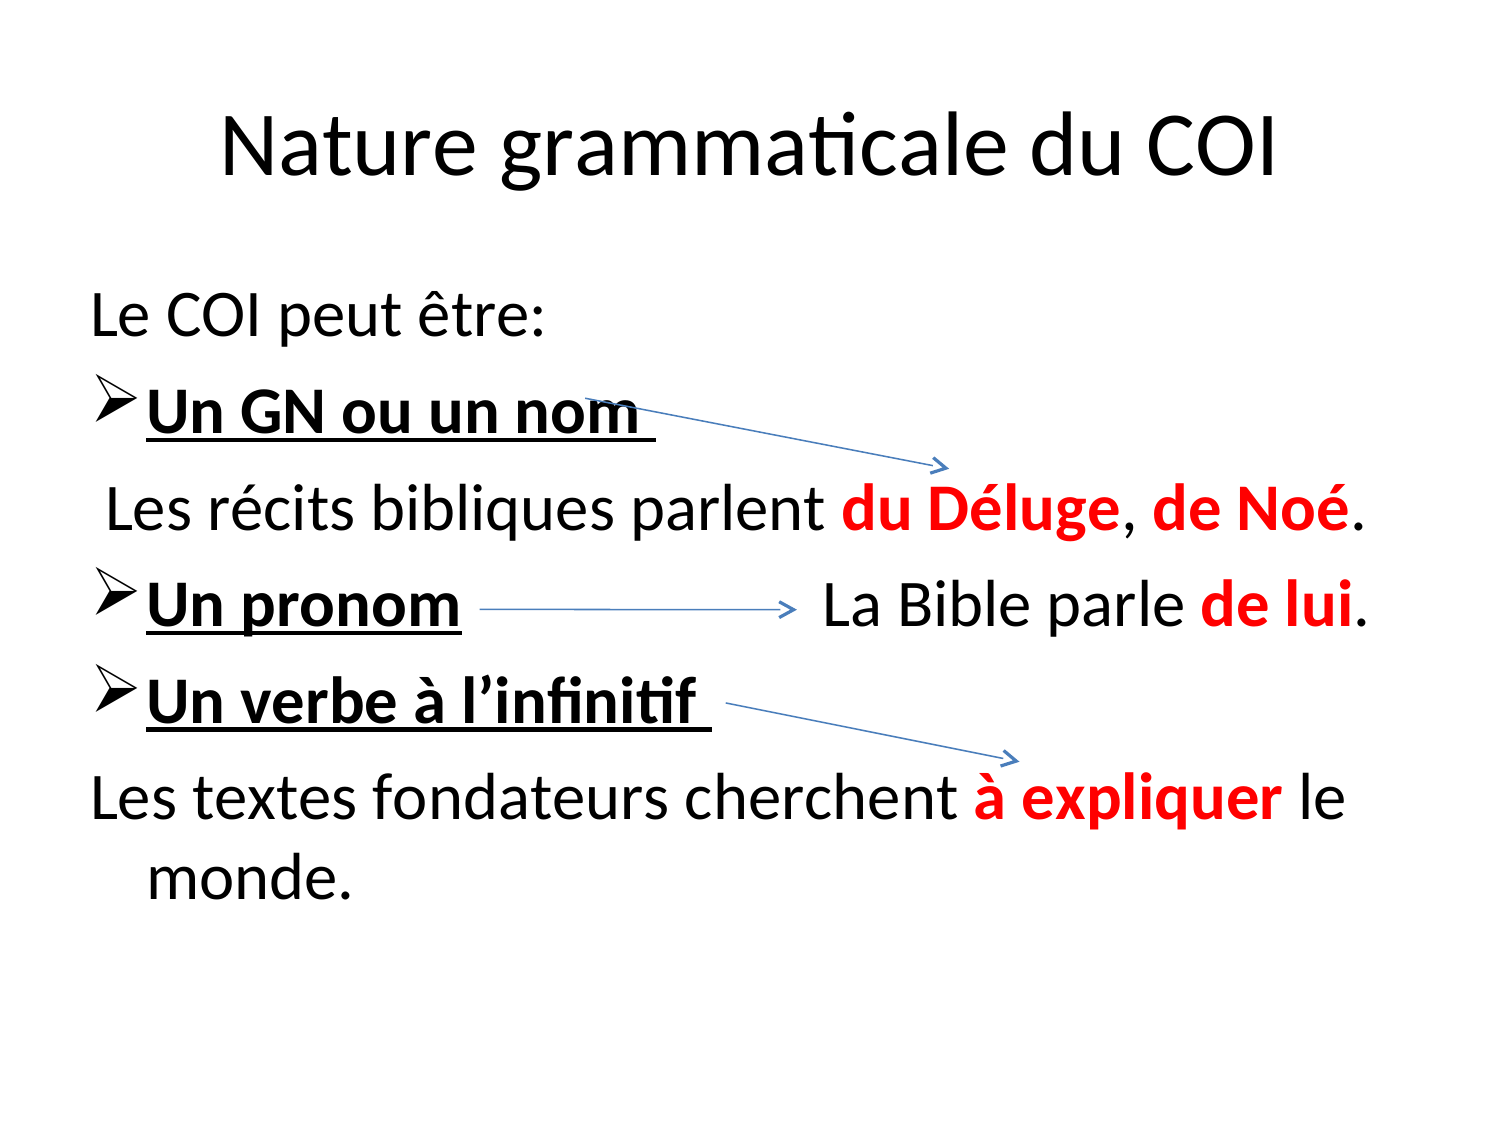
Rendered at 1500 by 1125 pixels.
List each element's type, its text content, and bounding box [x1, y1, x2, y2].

list Le COI peut être: Un GN ou un nom Les récits bibliques parlent du Déluge, de Noé. Un pronom La Bible parle de lui. Un verbe à l’infinitif Les textes fondateurs cherchent à expliquer le monde. [75, 262, 1426, 1005]
title Nature grammaticale du COI [75, 45, 1426, 233]
